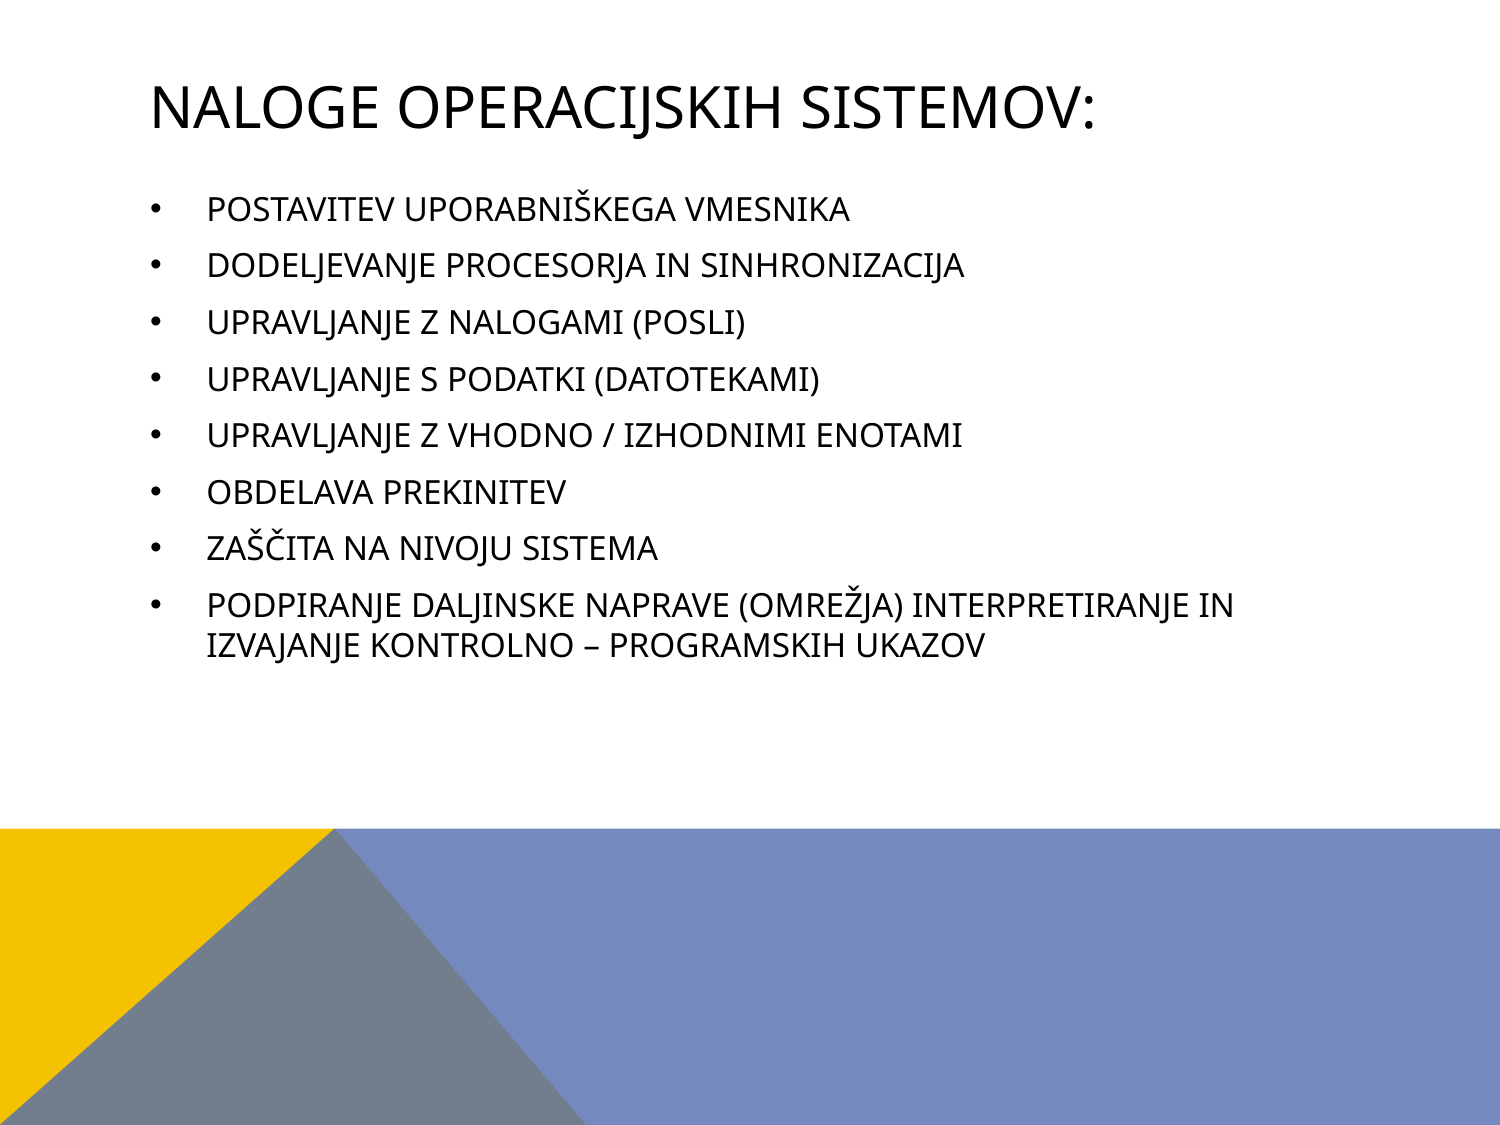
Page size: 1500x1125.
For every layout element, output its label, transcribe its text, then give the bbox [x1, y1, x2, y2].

title Naloge operacijskih sistemov: [134, 59, 1369, 150]
list POSTAVITEV UPORABNIŠKEGA VMESNIKA DODELJEVANJE PROCESORJA IN SINHRONIZACIJA UPRAVLJANJE Z NALOGAMI (POSLI) UPRAVLJANJE S PODATKI (DATOTEKAMI) UPRAVLJANJE Z VHODNO / IZHODNIMI ENOTAMI OBDELAVA PREKINITEV ZAŠČITA NA NIVOJU SISTEMA PODPIRANJE DALJINSKE NAPRAVE (OMREŽJA) INTERPRETIRANJE IN IZVAJANJE KONTROLNO – PROGRAMSKIH UKAZOV [134, 180, 1369, 768]
